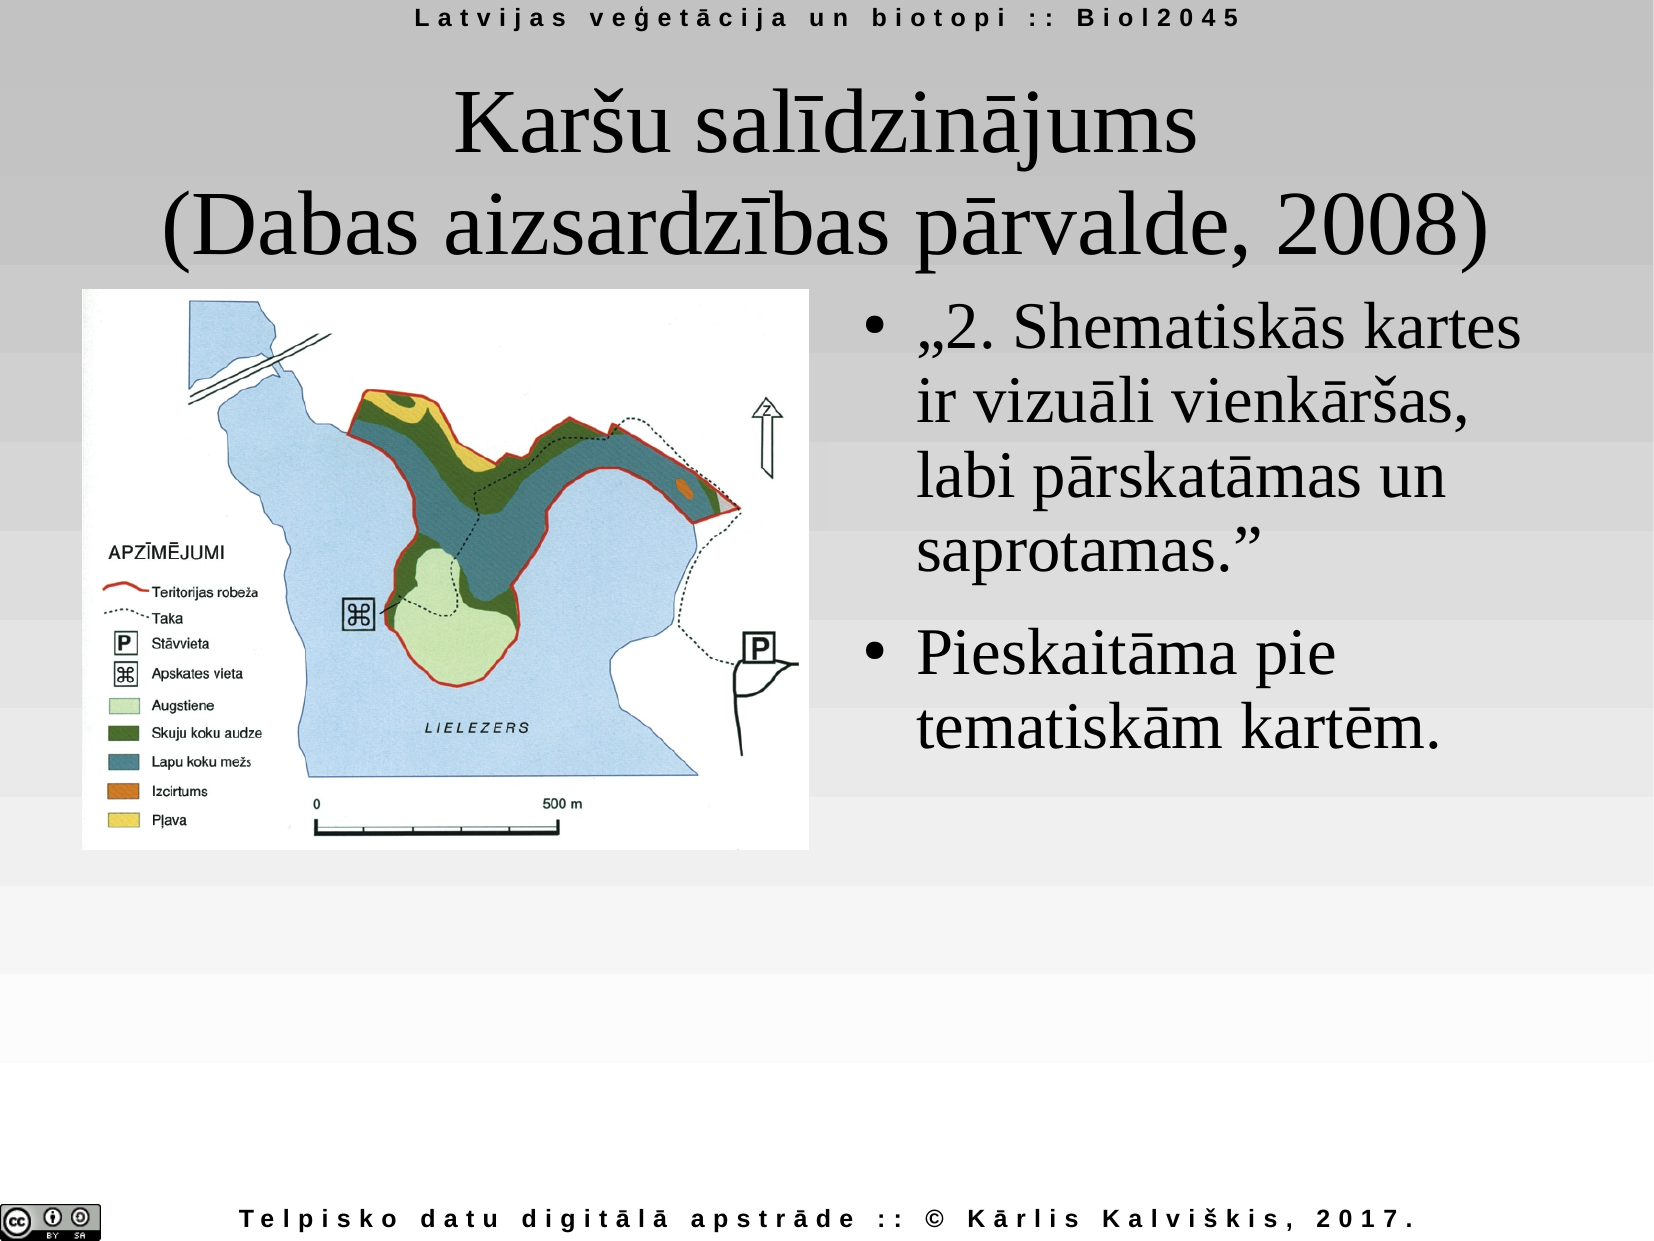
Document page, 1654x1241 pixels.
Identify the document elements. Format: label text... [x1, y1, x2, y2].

title Karšu salīdzinājums (Dabas aizsardzības pārvalde, 2008) [29, 49, 1625, 296]
list „2. Shematiskās kartes ir vizuāli vienkāršas, labi pārskatāmas un saprotamas.” Pieskaitāma pie tematiskām kartēm. [845, 289, 1572, 1113]
picture [0, 0, 1654, 1241]
